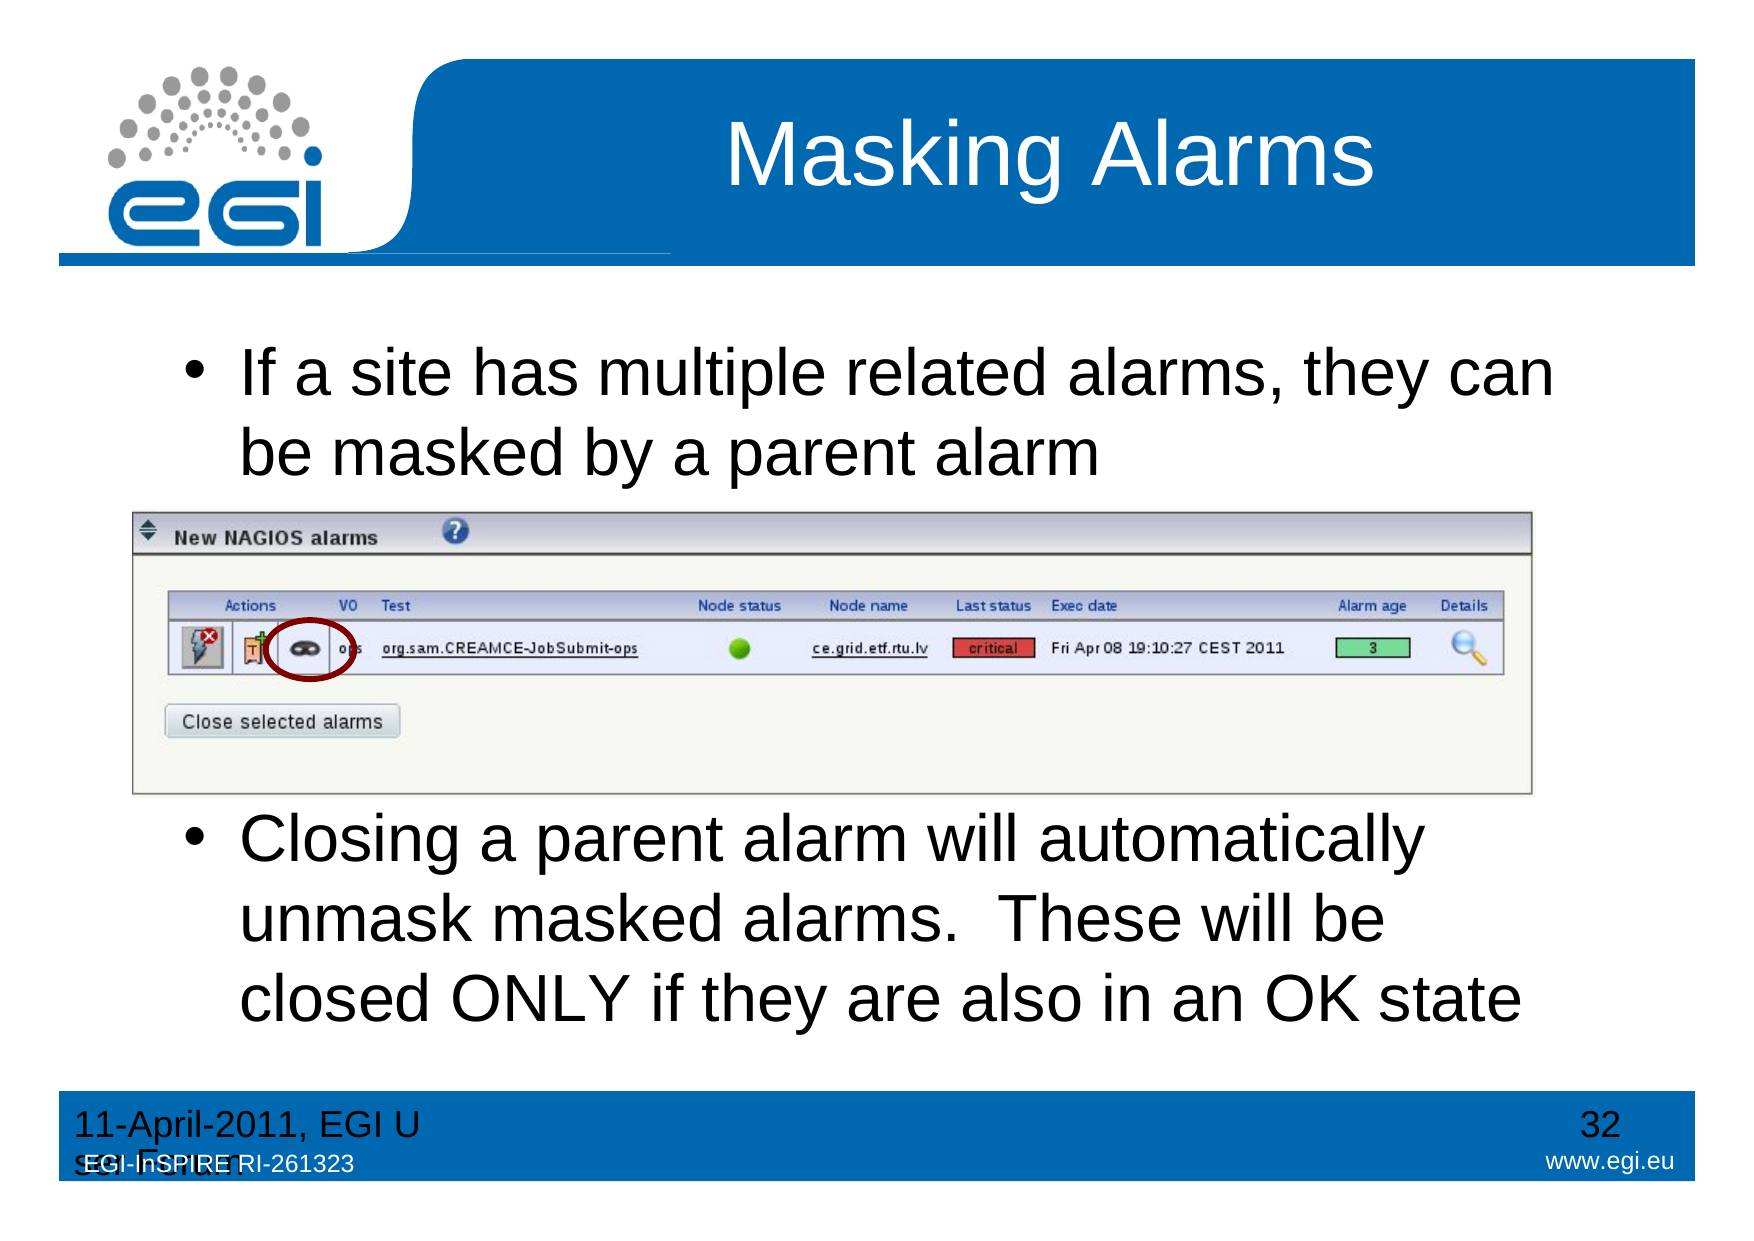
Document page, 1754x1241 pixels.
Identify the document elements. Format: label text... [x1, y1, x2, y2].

list If a site has multiple related alarms, they can be masked by a parent alarm Closing a parent alarm will automatically unmask masked alarms. These will be closed ONLY if they are also in an OK state [168, 320, 1614, 1062]
picture [59, 59, 348, 253]
picture [132, 509, 1536, 798]
title Masking Alarms [439, 31, 1663, 267]
